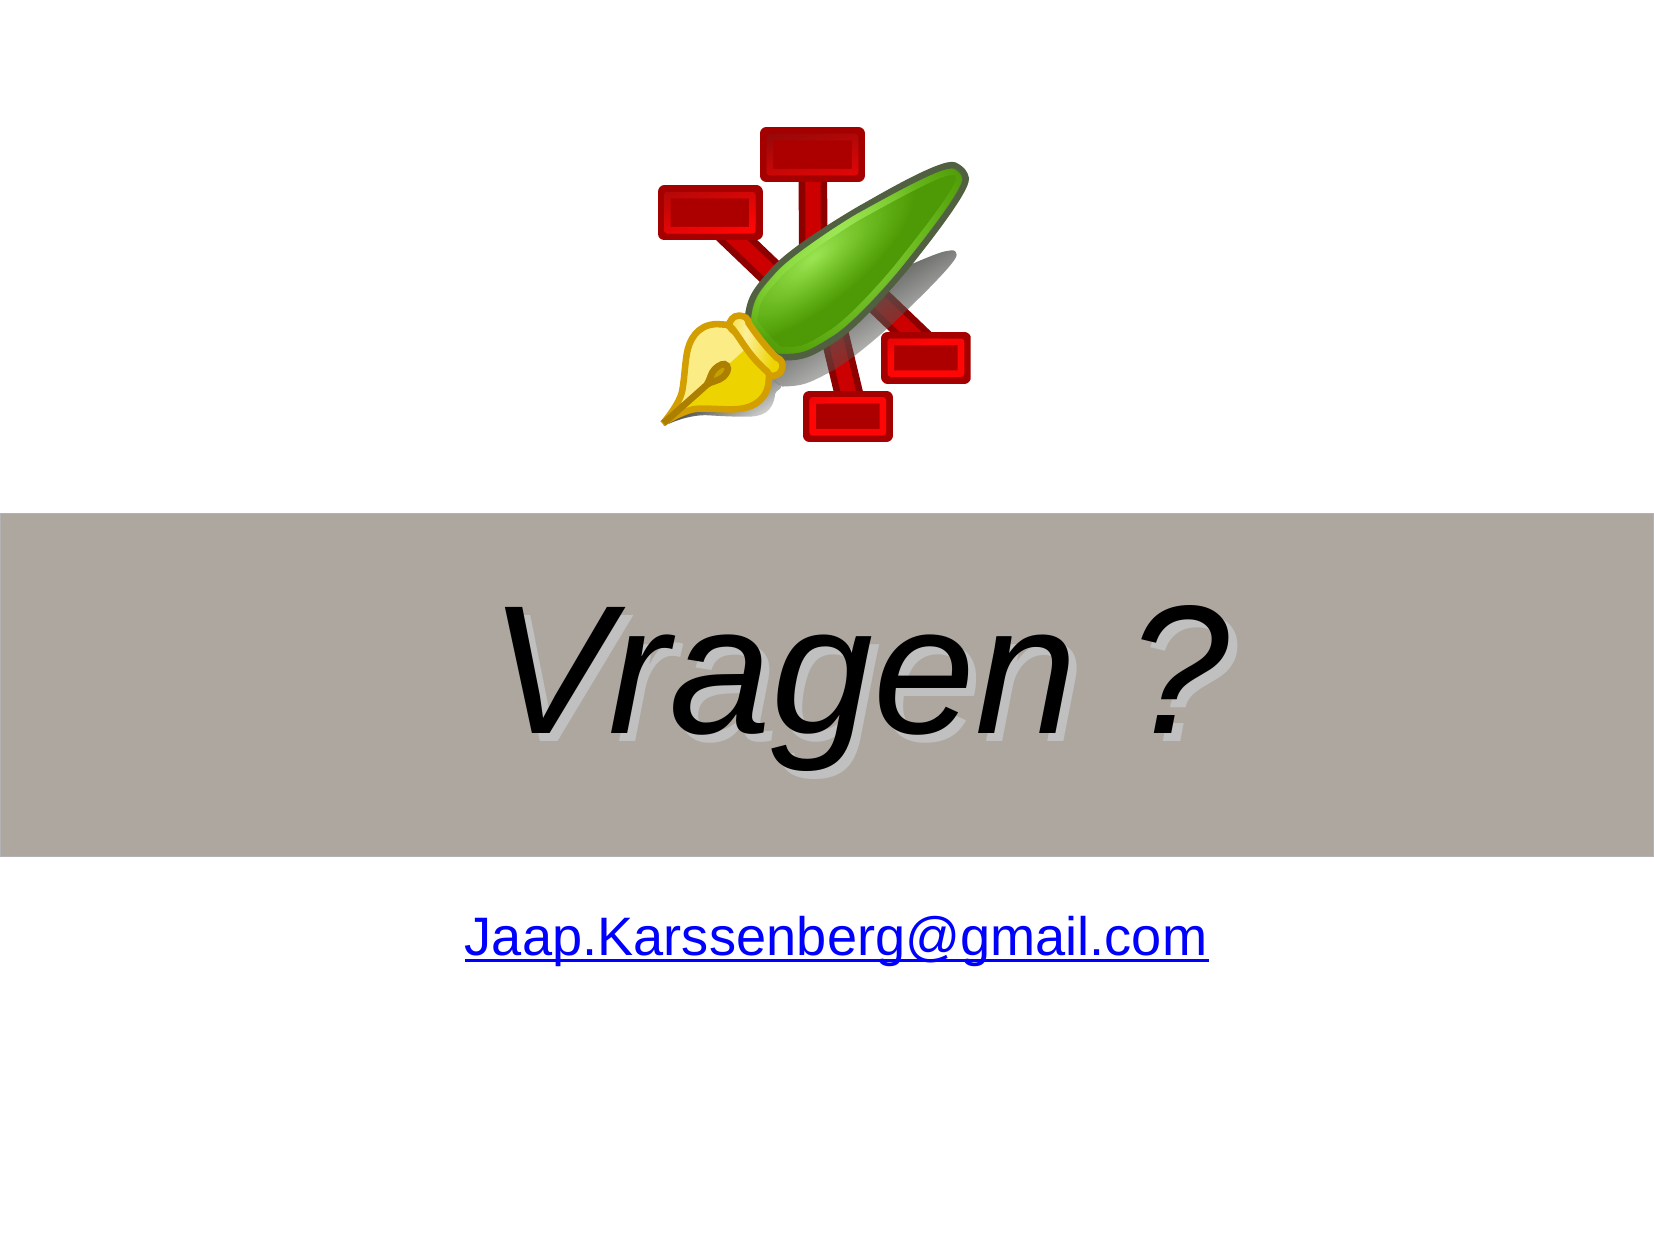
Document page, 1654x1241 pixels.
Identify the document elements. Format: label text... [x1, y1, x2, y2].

text_box [0, 513, 1654, 857]
text_box Vragen ? [474, 560, 1246, 781]
text_box Jaap.Karssenberg@gmail.com [450, 899, 1532, 976]
picture [655, 126, 971, 442]
